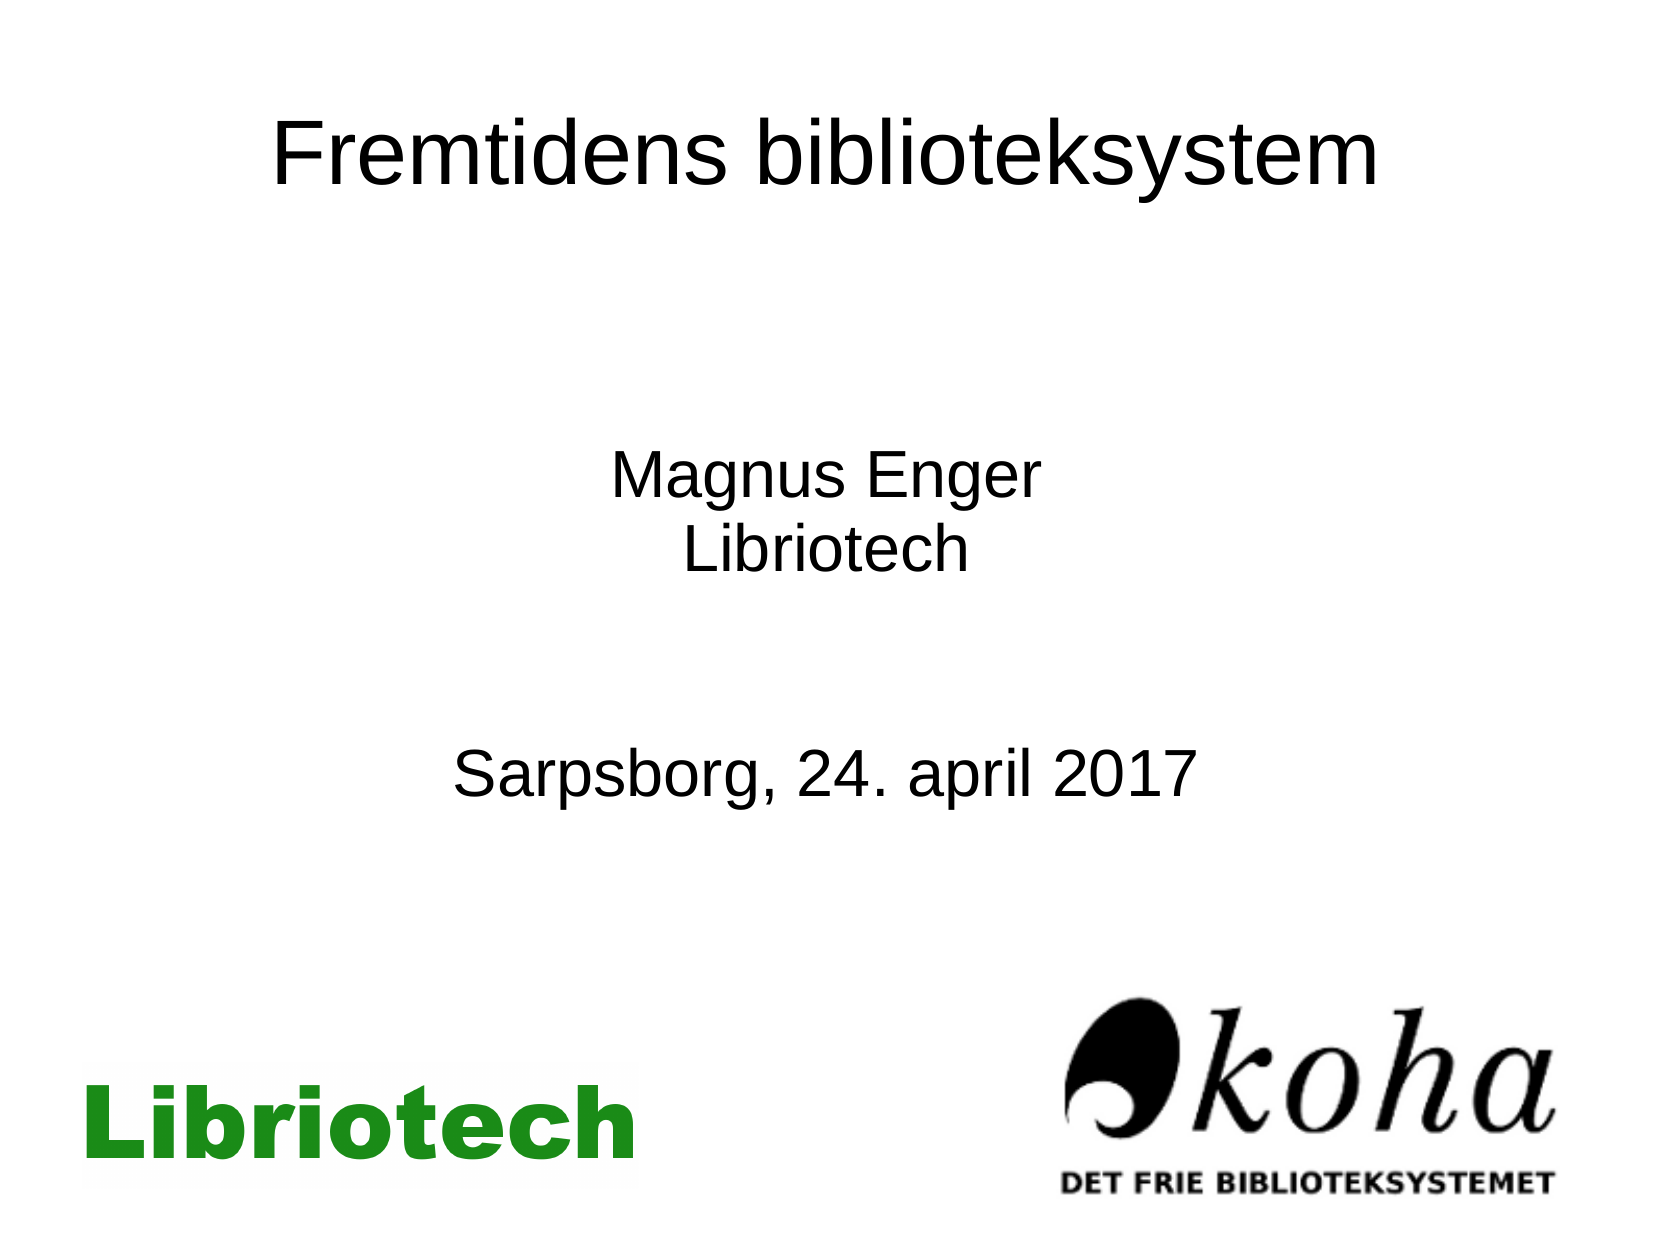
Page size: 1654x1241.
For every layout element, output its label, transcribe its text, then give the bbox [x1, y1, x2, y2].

picture [82, 1062, 639, 1189]
picture [1051, 988, 1568, 1205]
title Fremtidens biblioteksystem [82, 49, 1571, 257]
subtitle Magnus Enger Libriotech Sarpsborg, 24. april 2017 [82, 290, 1571, 957]
